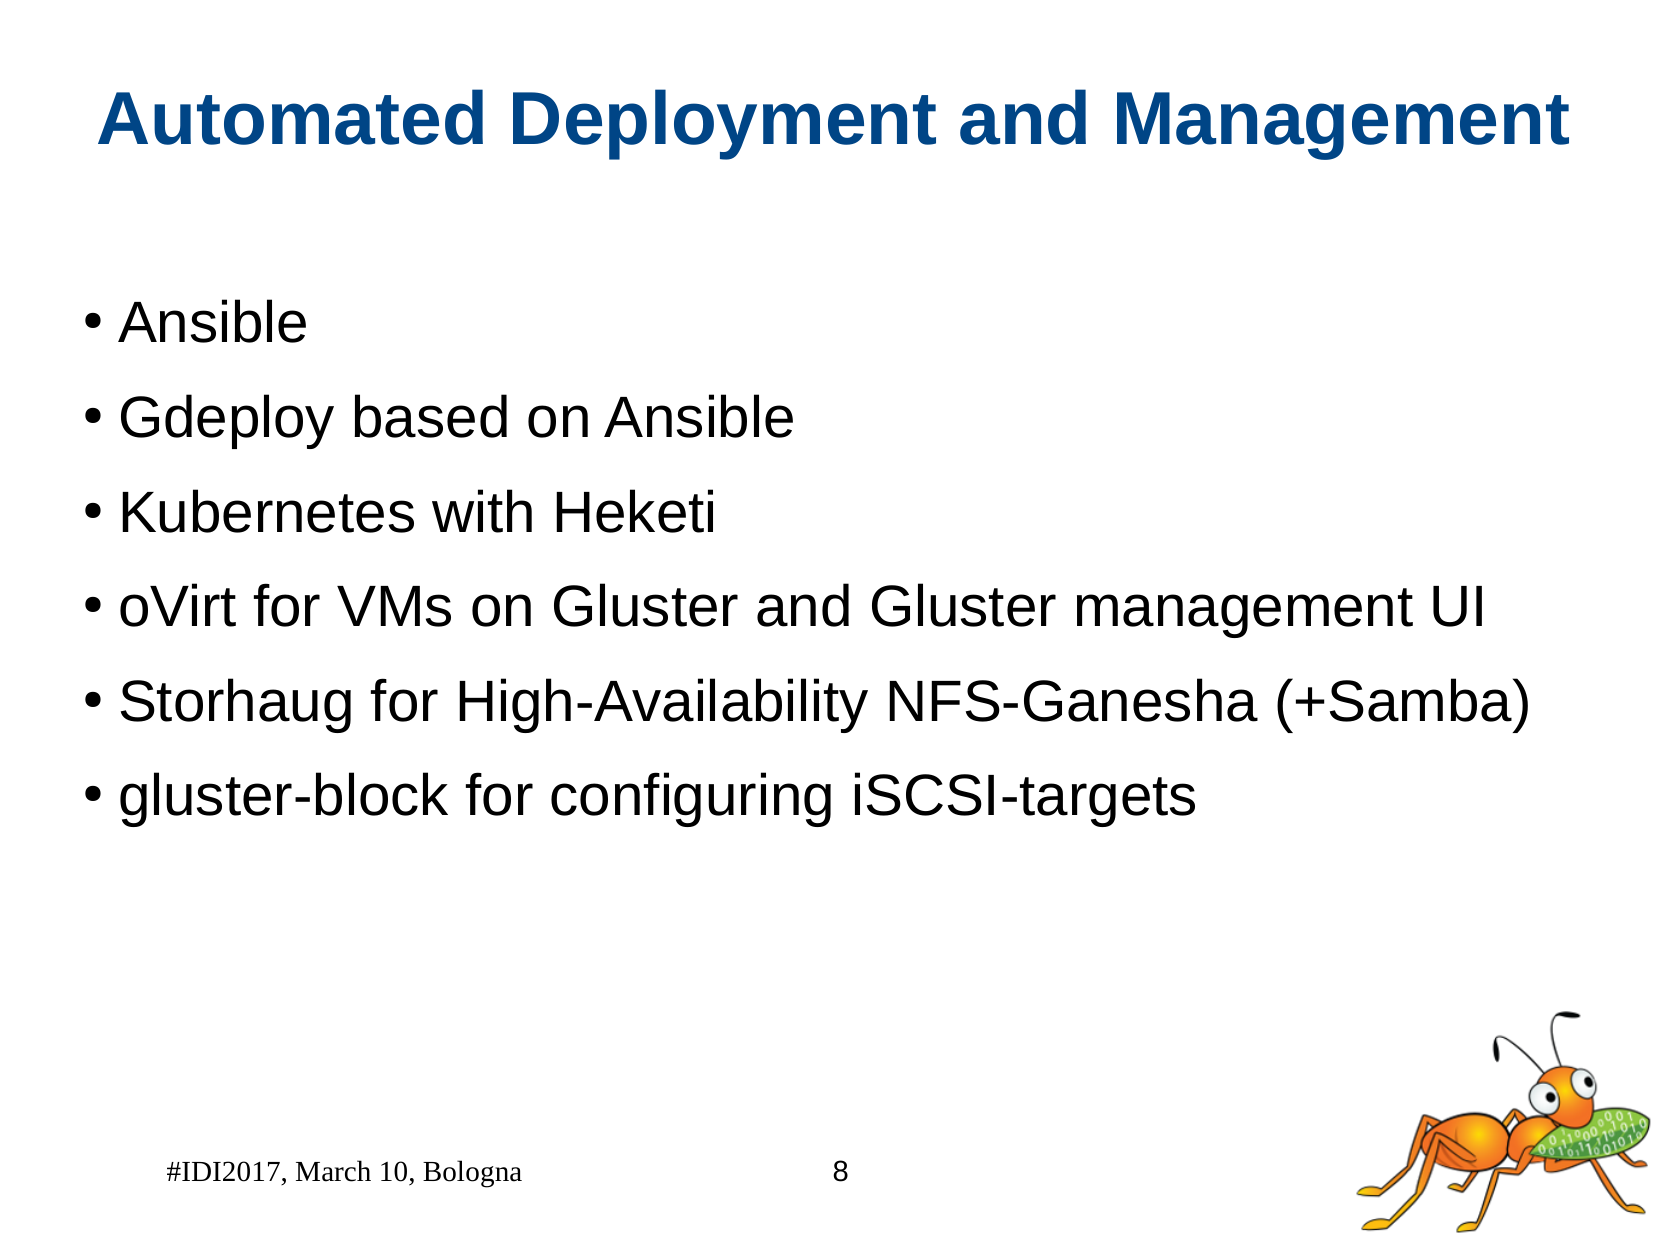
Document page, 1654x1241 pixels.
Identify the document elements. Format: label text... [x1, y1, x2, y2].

list Ansible Gdeploy based on Ansible Kubernetes with Heketi oVirt for VMs on Gluster and Gluster management UI Storhaug for High-Availability NFS-Ganesha (+Samba) gluster-block for configuring iSCSI-targets [82, 290, 1571, 1010]
picture [1353, 1009, 1654, 1235]
title Automated Deployment and Management [90, 15, 1579, 223]
